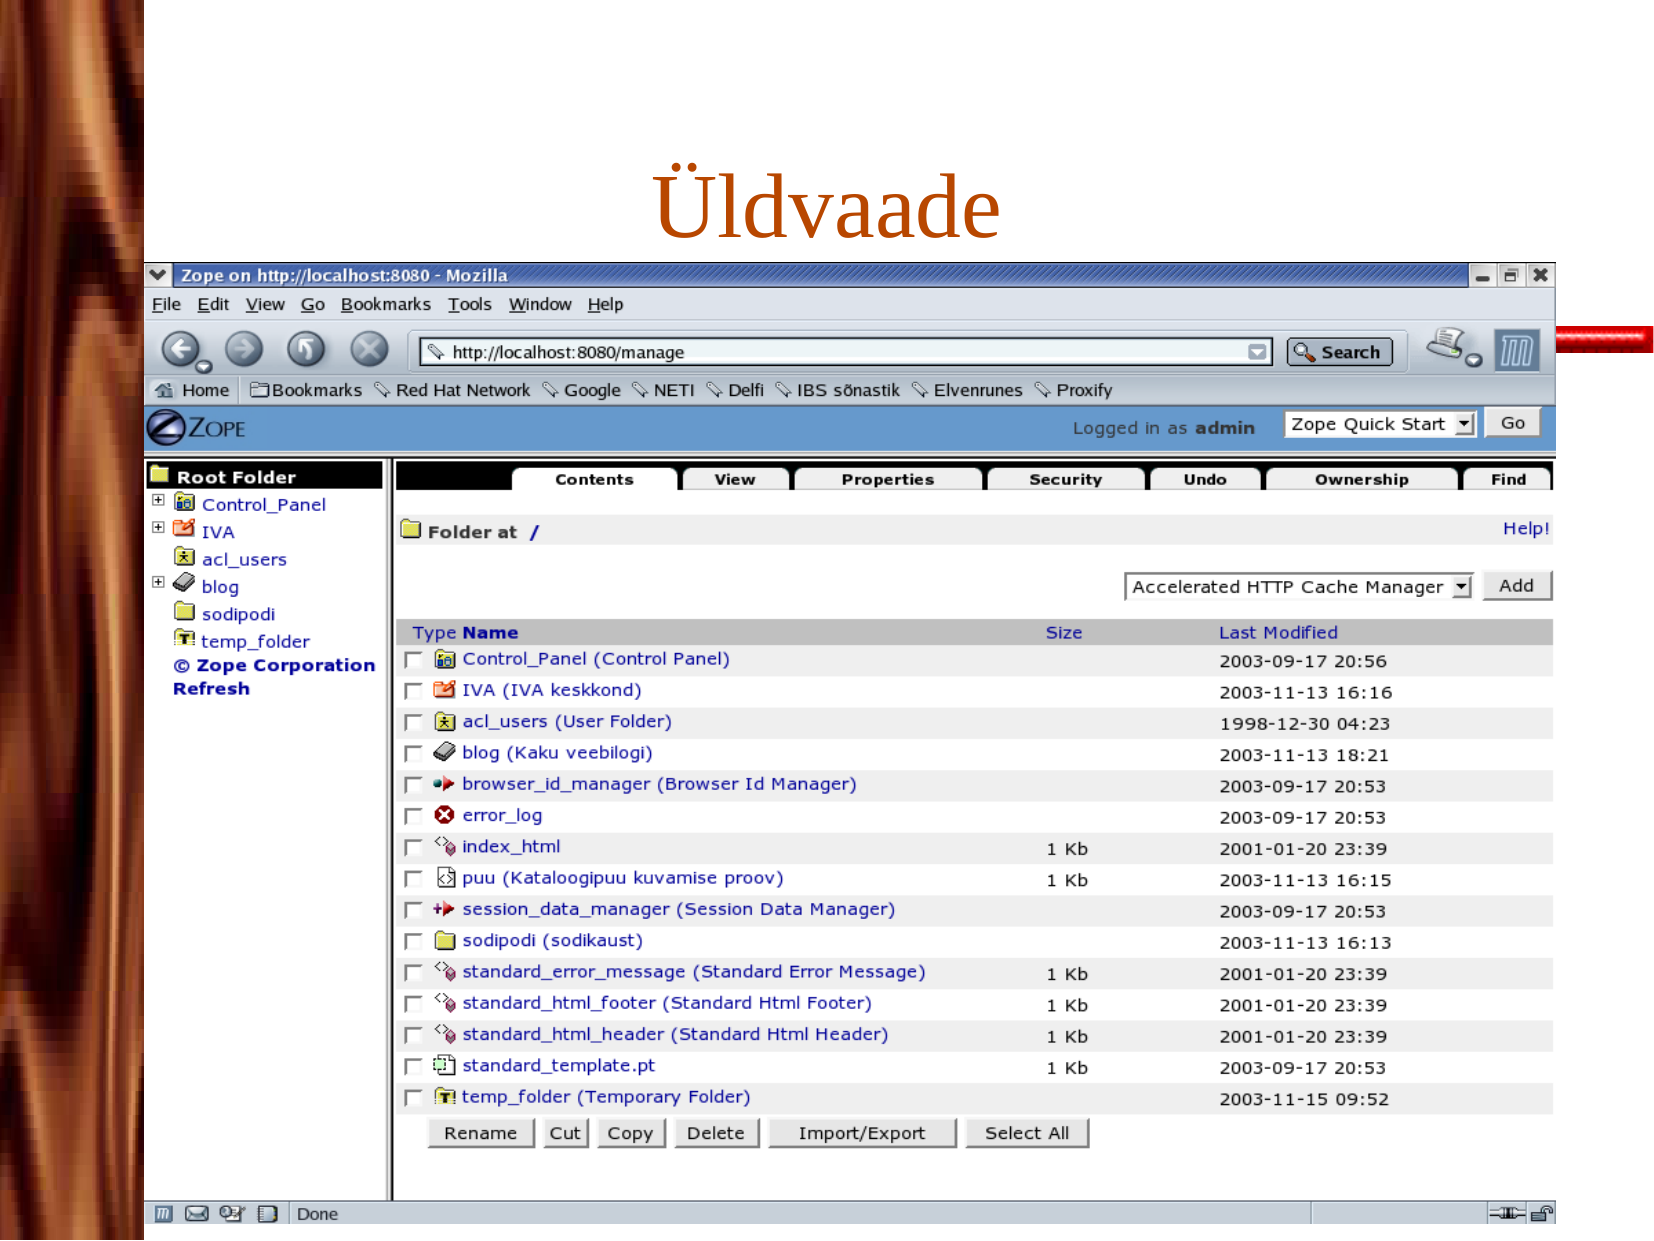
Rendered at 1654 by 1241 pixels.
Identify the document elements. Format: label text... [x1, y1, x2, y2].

title Üldvaade [121, 100, 1533, 312]
picture [0, 0, 1654, 1240]
